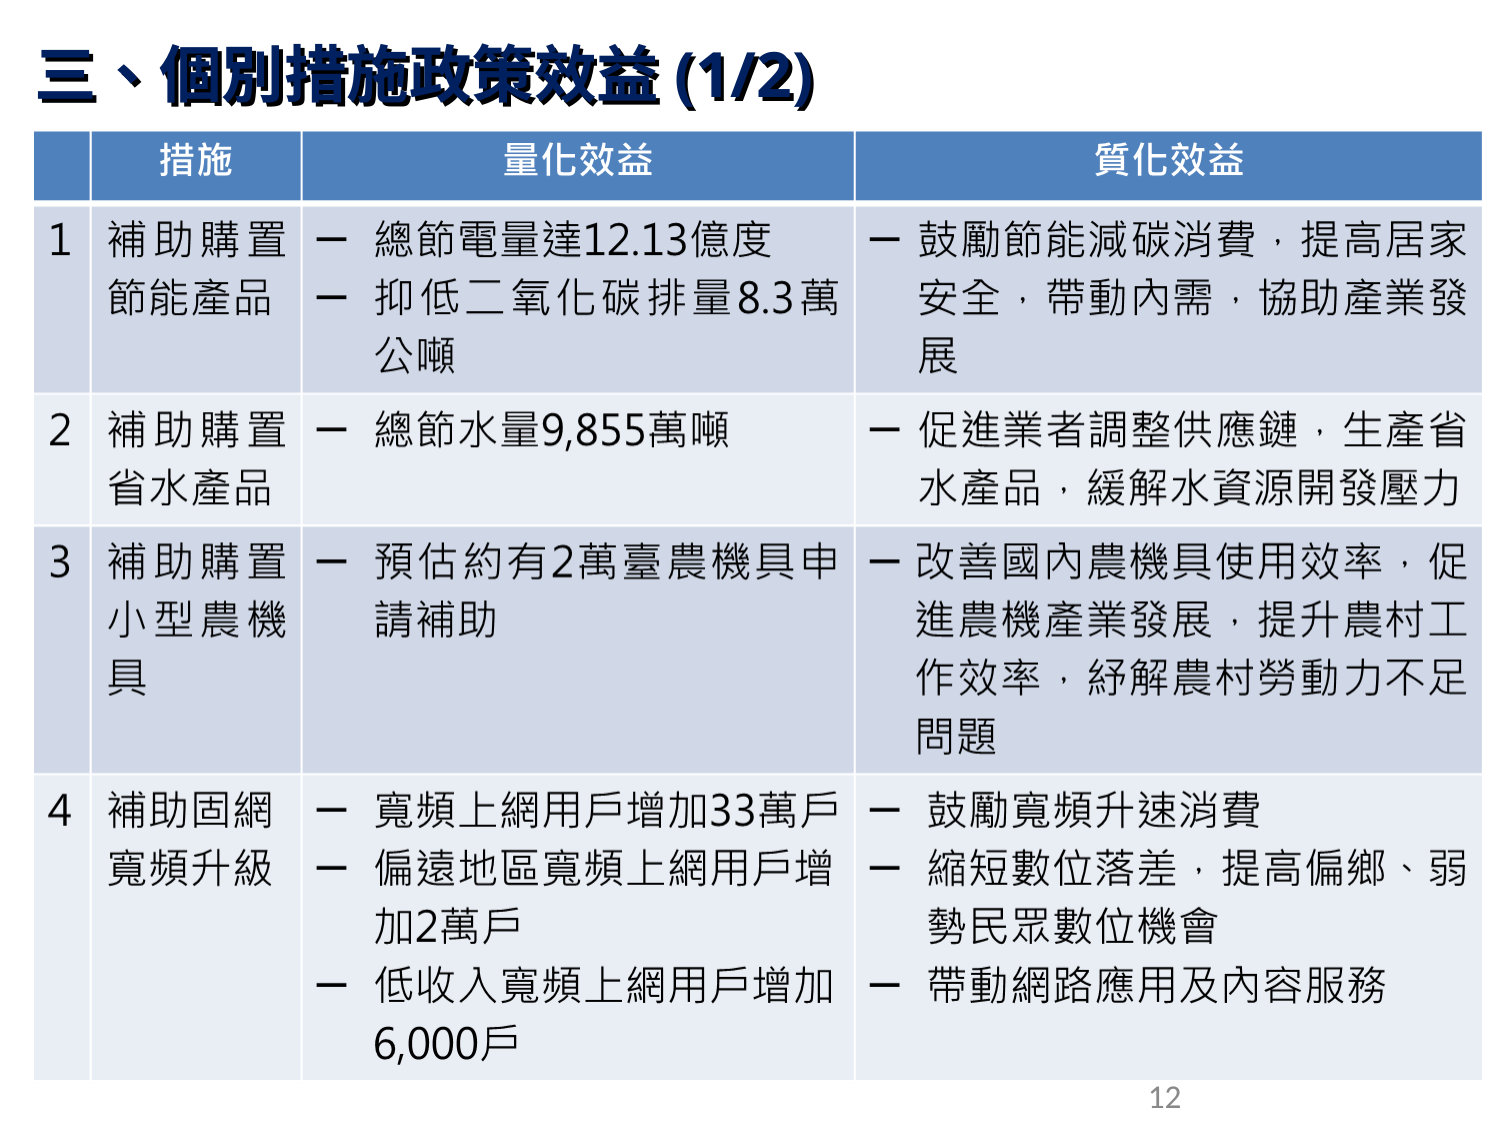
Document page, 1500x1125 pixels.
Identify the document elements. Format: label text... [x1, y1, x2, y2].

text_box 12 [1132, 1094, 1483, 1125]
text_box 三、個別措施政策效益(1/2) [19, 3, 1487, 142]
picture [32, 142, 1483, 1094]
